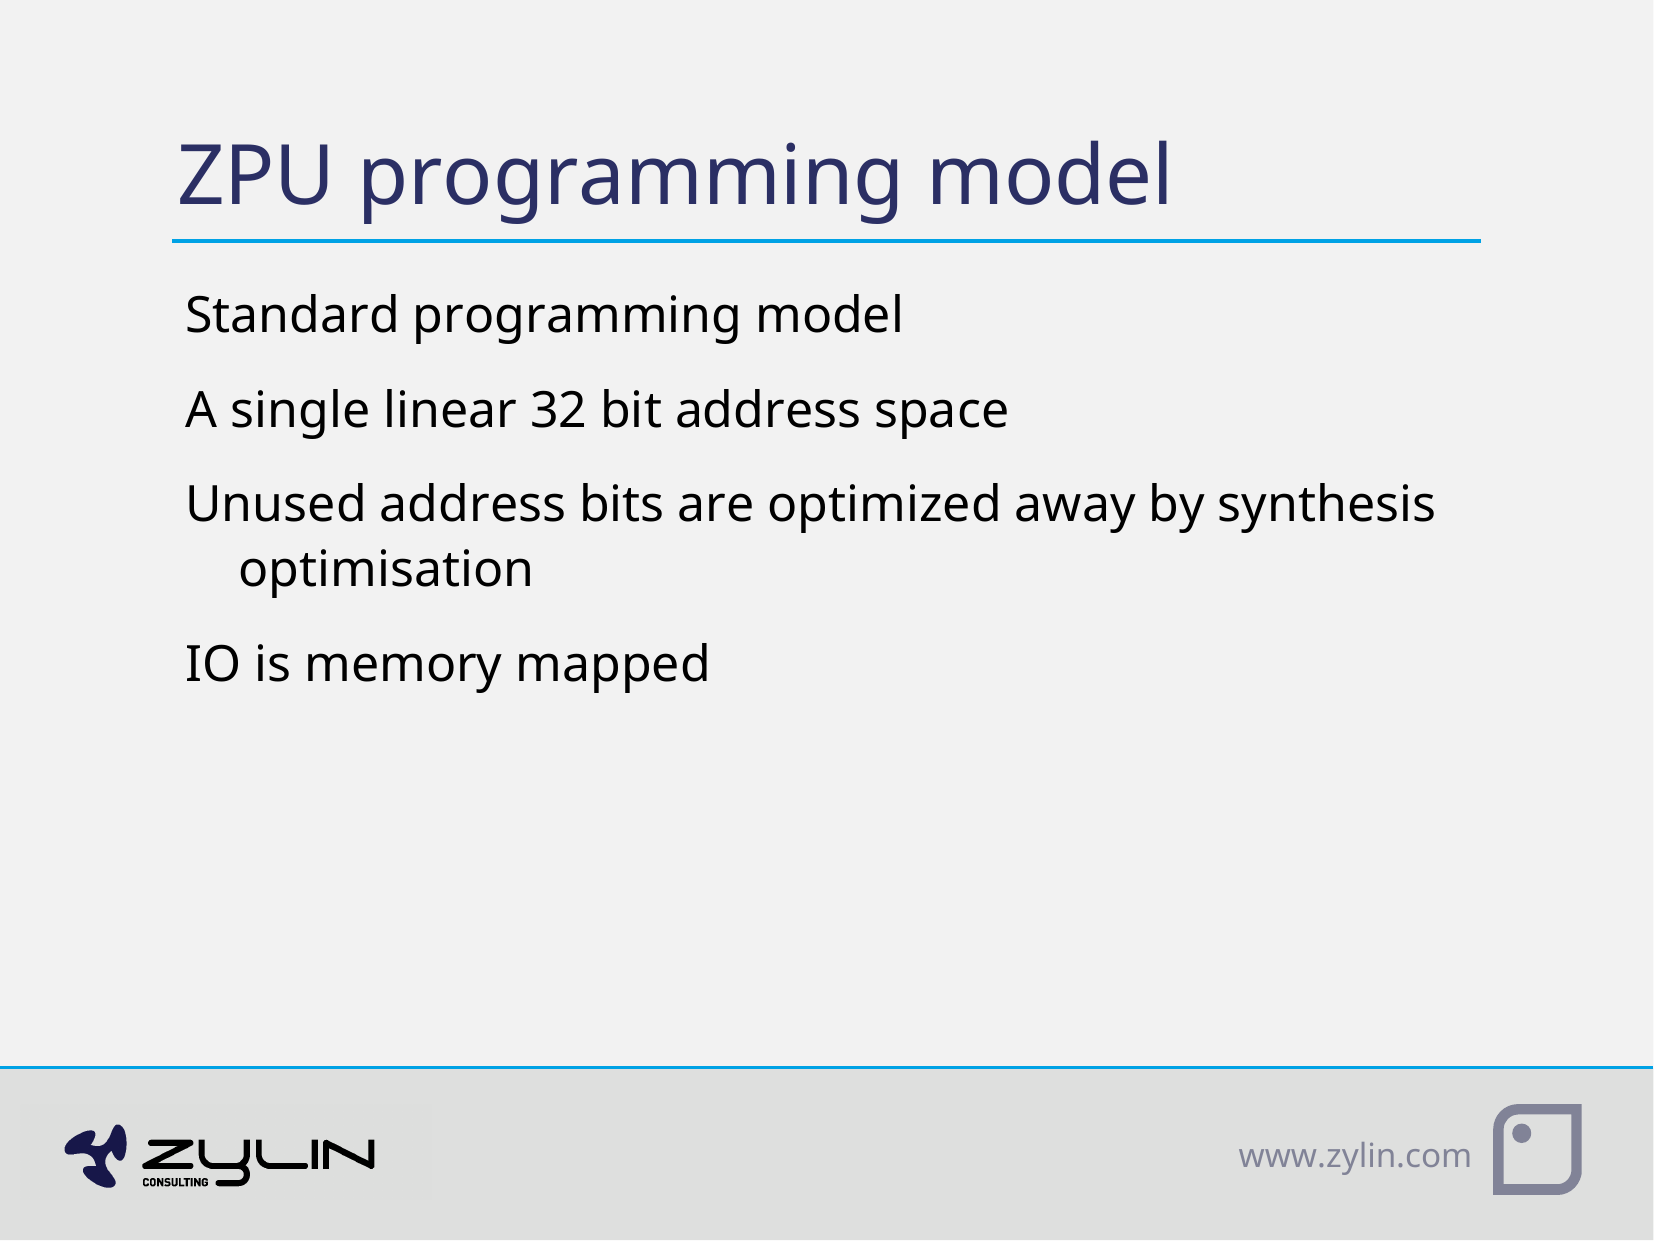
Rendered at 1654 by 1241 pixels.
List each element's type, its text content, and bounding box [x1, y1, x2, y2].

list Standard programming model A single linear 32 bit address space Unused address bits are optimized away by synthesis optimisation IO is memory mapped [167, 280, 1495, 1052]
title ZPU programming model [177, 122, 1493, 223]
picture [20, 1104, 432, 1200]
